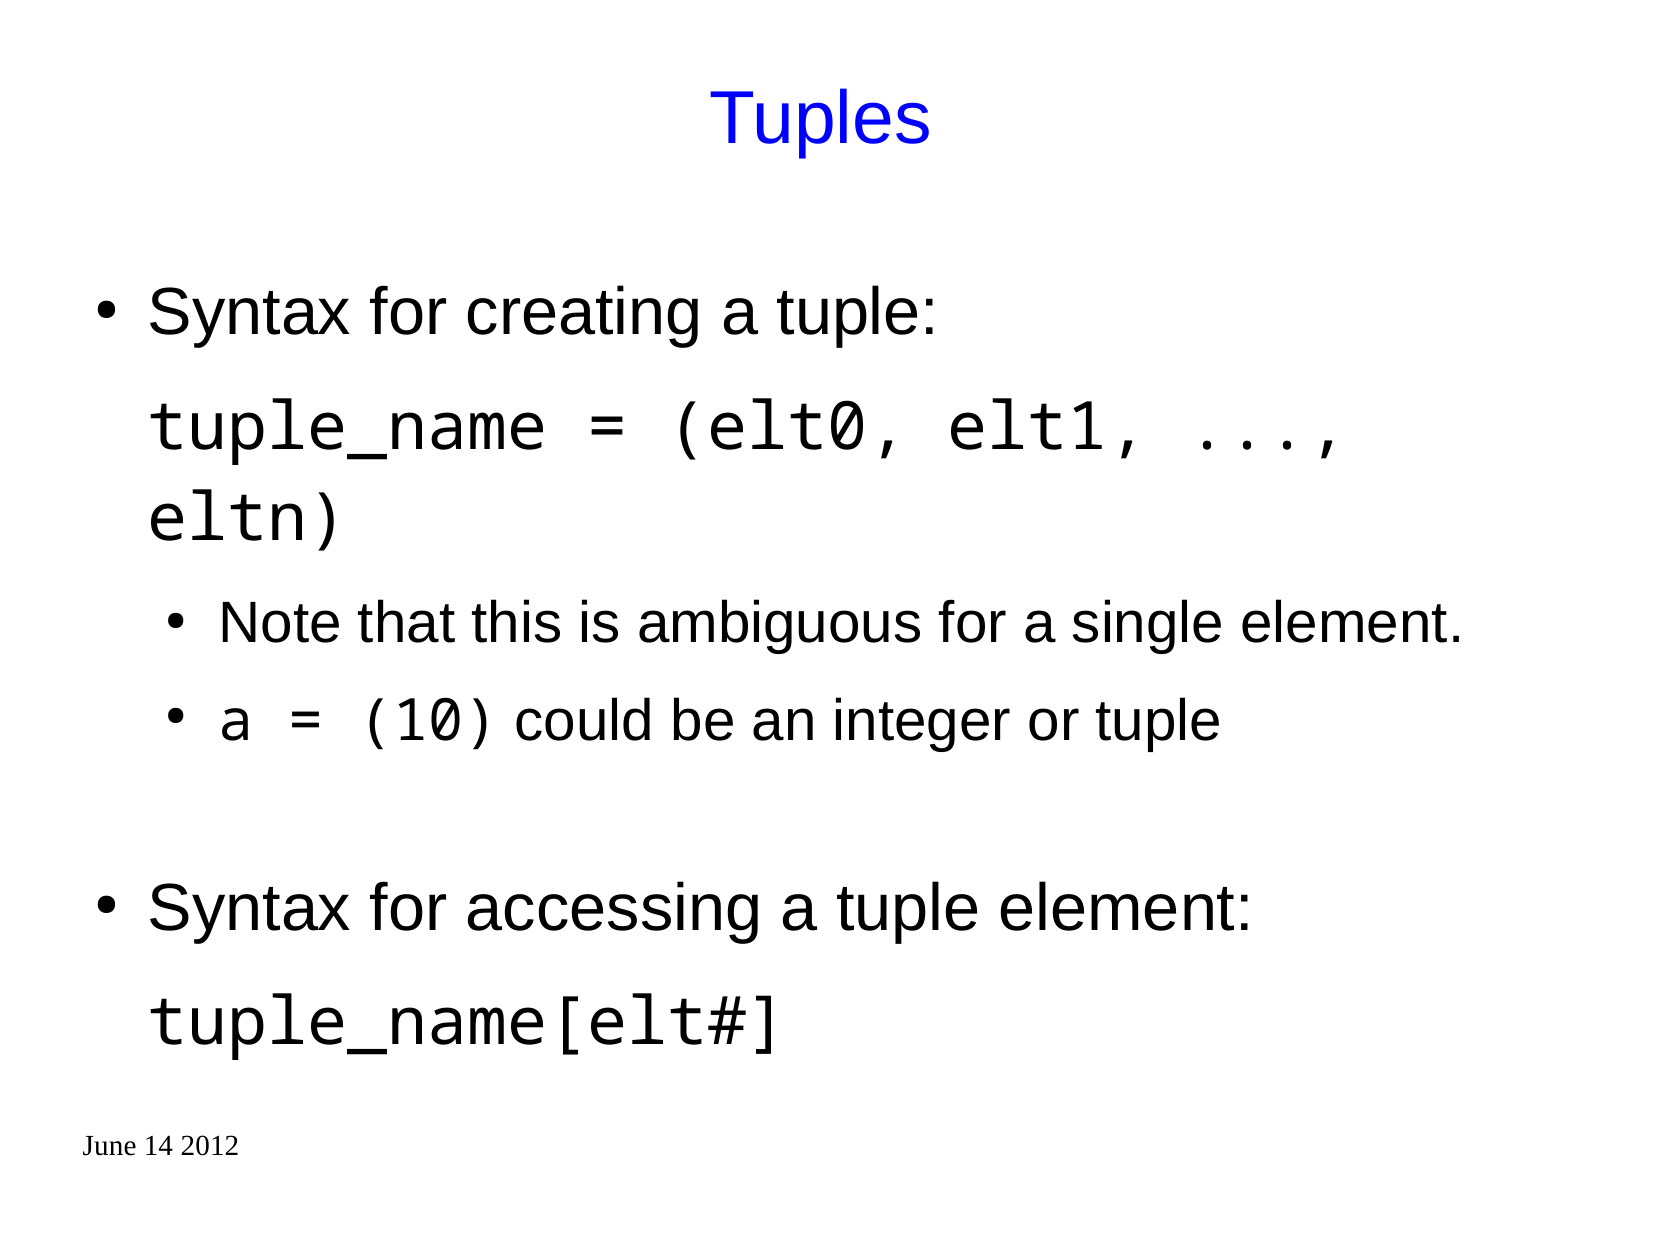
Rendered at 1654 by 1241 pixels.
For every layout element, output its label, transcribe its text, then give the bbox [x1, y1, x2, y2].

title Tuples [76, 58, 1565, 178]
list Syntax for creating a tuple: tuple_name = (elt0, elt1, ..., eltn) Note that this is ambiguous for a single element. a = (10) could be an integer or tuple Syntax for accessing a tuple element: tuple_name[elt#] [76, 274, 1565, 1093]
